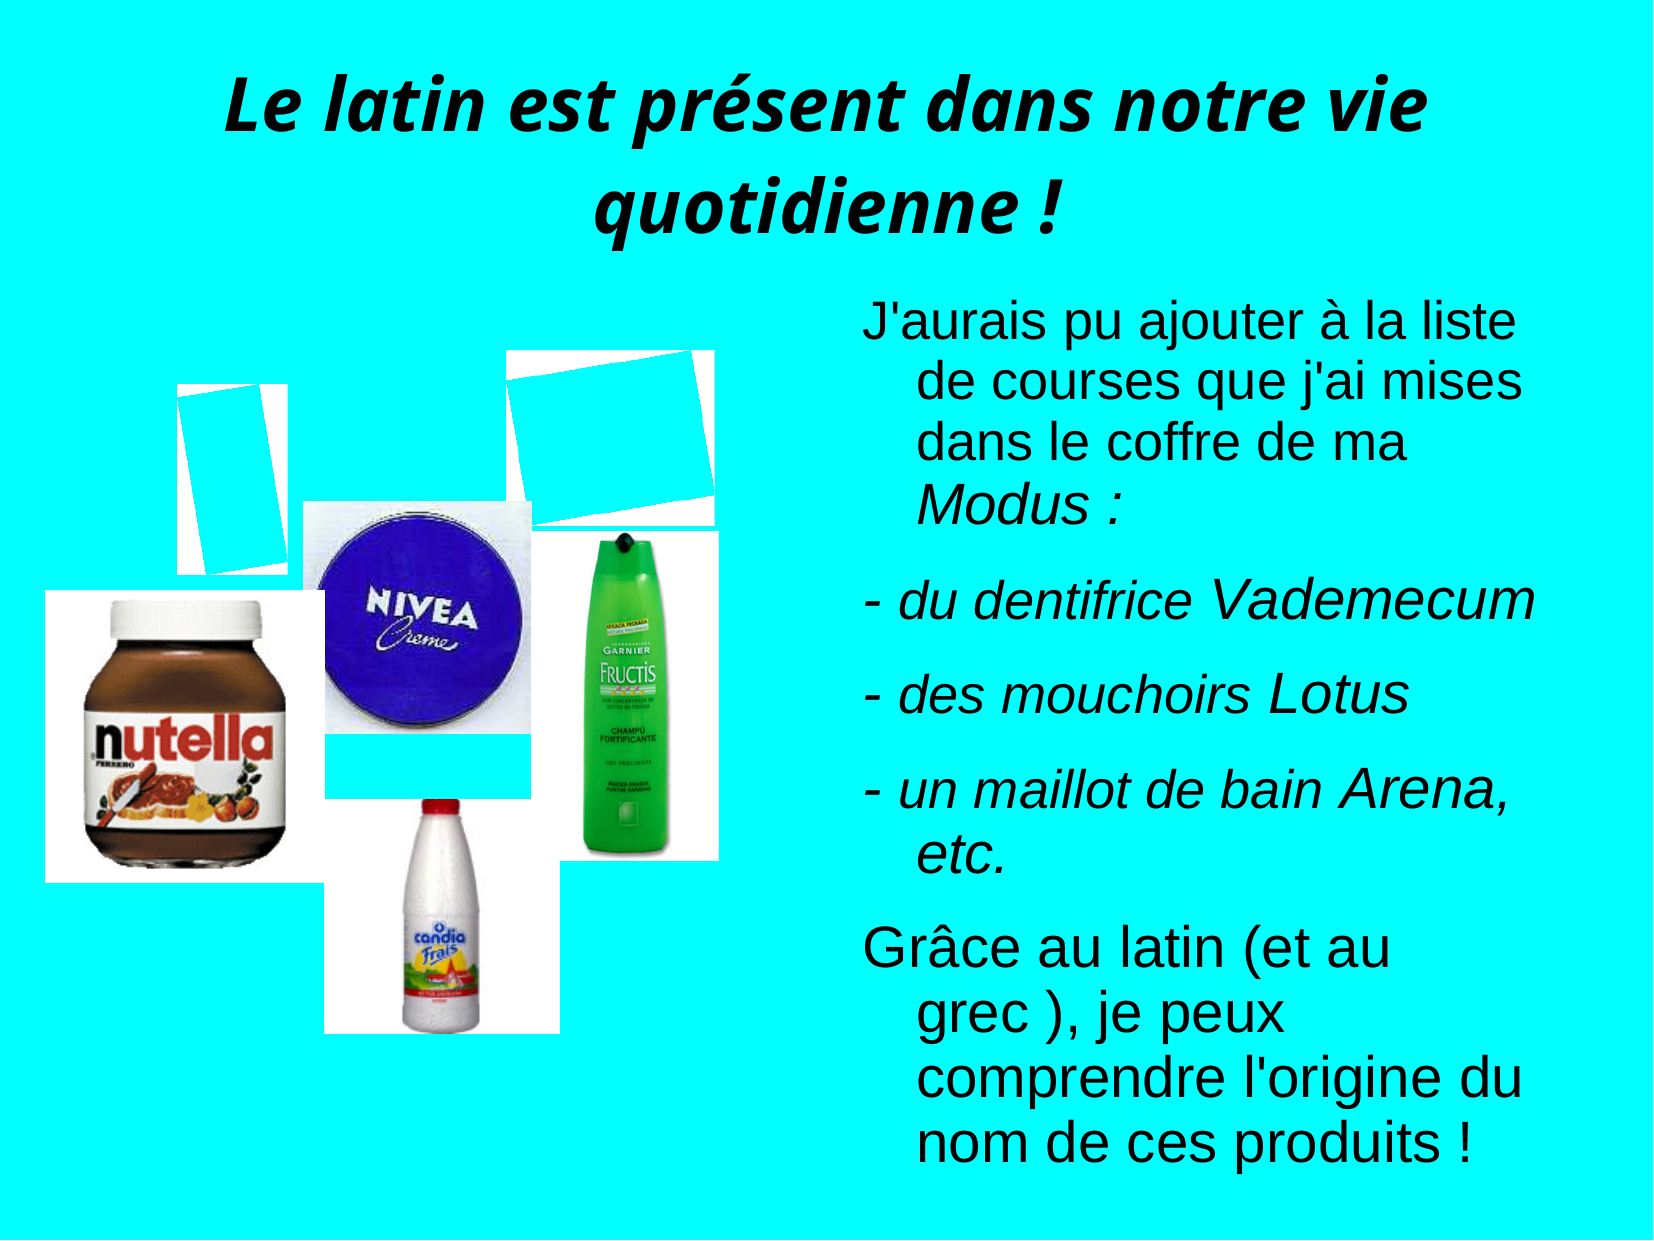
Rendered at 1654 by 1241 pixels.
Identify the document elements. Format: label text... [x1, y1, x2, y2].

list J'aurais pu ajouter à la liste de courses que j'ai mises dans le coffre de ma Modus : - du dentifrice Vademecum - des mouchoirs Lotus - un maillot de bain Arena, etc. Grâce au latin (et au grec ), je peux comprendre l'origine du nom de ces produits ! [845, 290, 1572, 1172]
title Le latin est présent dans notre vie quotidienne ! [82, 48, 1571, 258]
picture [45, 350, 719, 1034]
picture [177, 383, 288, 575]
